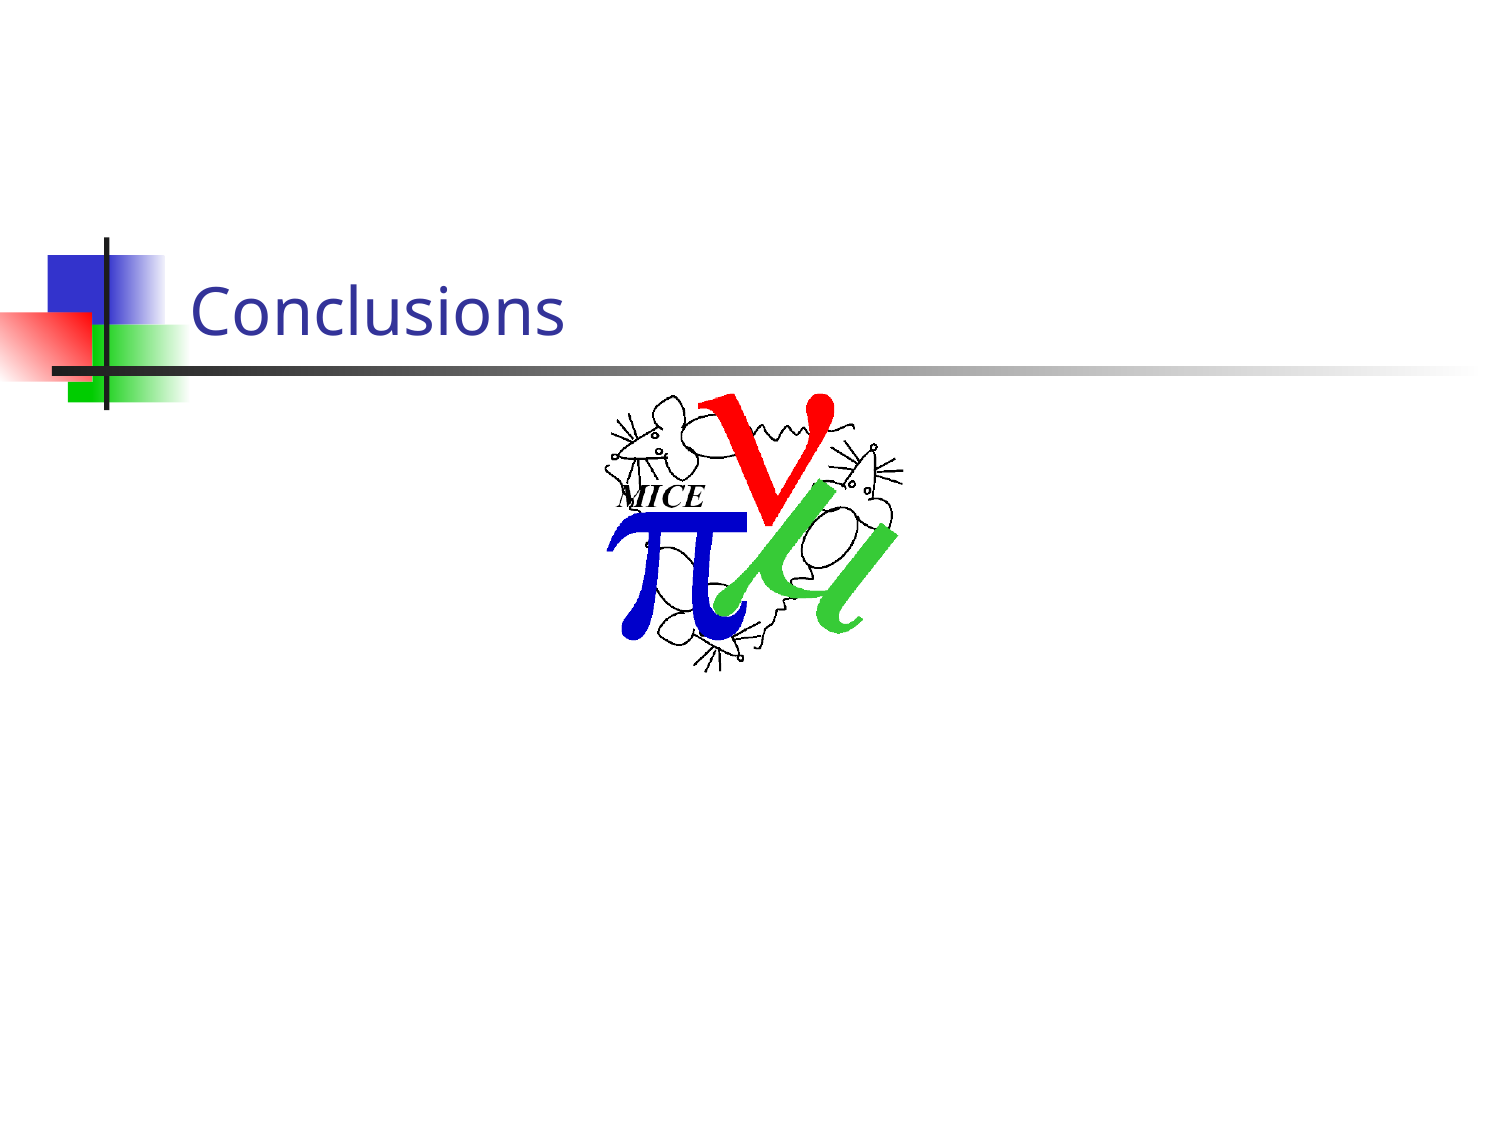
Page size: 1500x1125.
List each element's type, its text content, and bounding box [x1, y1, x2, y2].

title Conclusions [174, 159, 1450, 363]
picture [575, 376, 930, 696]
